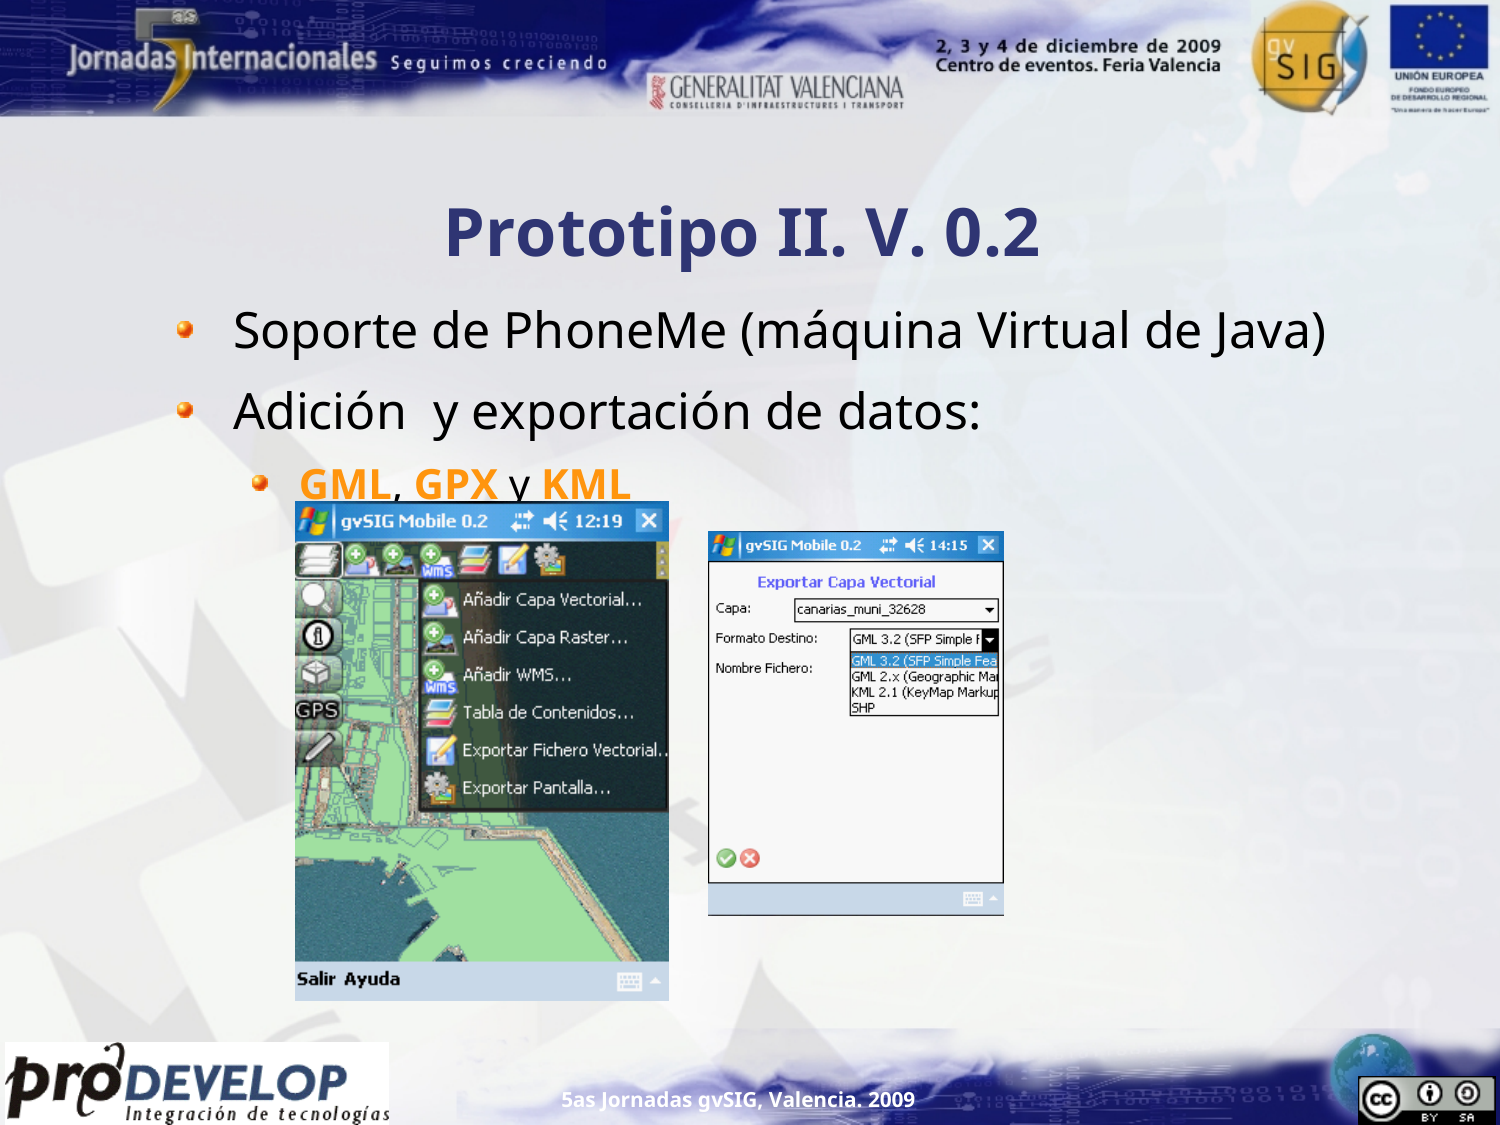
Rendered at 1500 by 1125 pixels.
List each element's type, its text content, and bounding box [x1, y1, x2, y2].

list Soporte de PhoneMe (máquina Virtual de Java) Adición y exportación de datos: GML, GPX y KML [177, 295, 1418, 1034]
picture [0, 0, 1500, 1125]
title Prototipo II. V. 0.2 [67, 137, 1418, 325]
